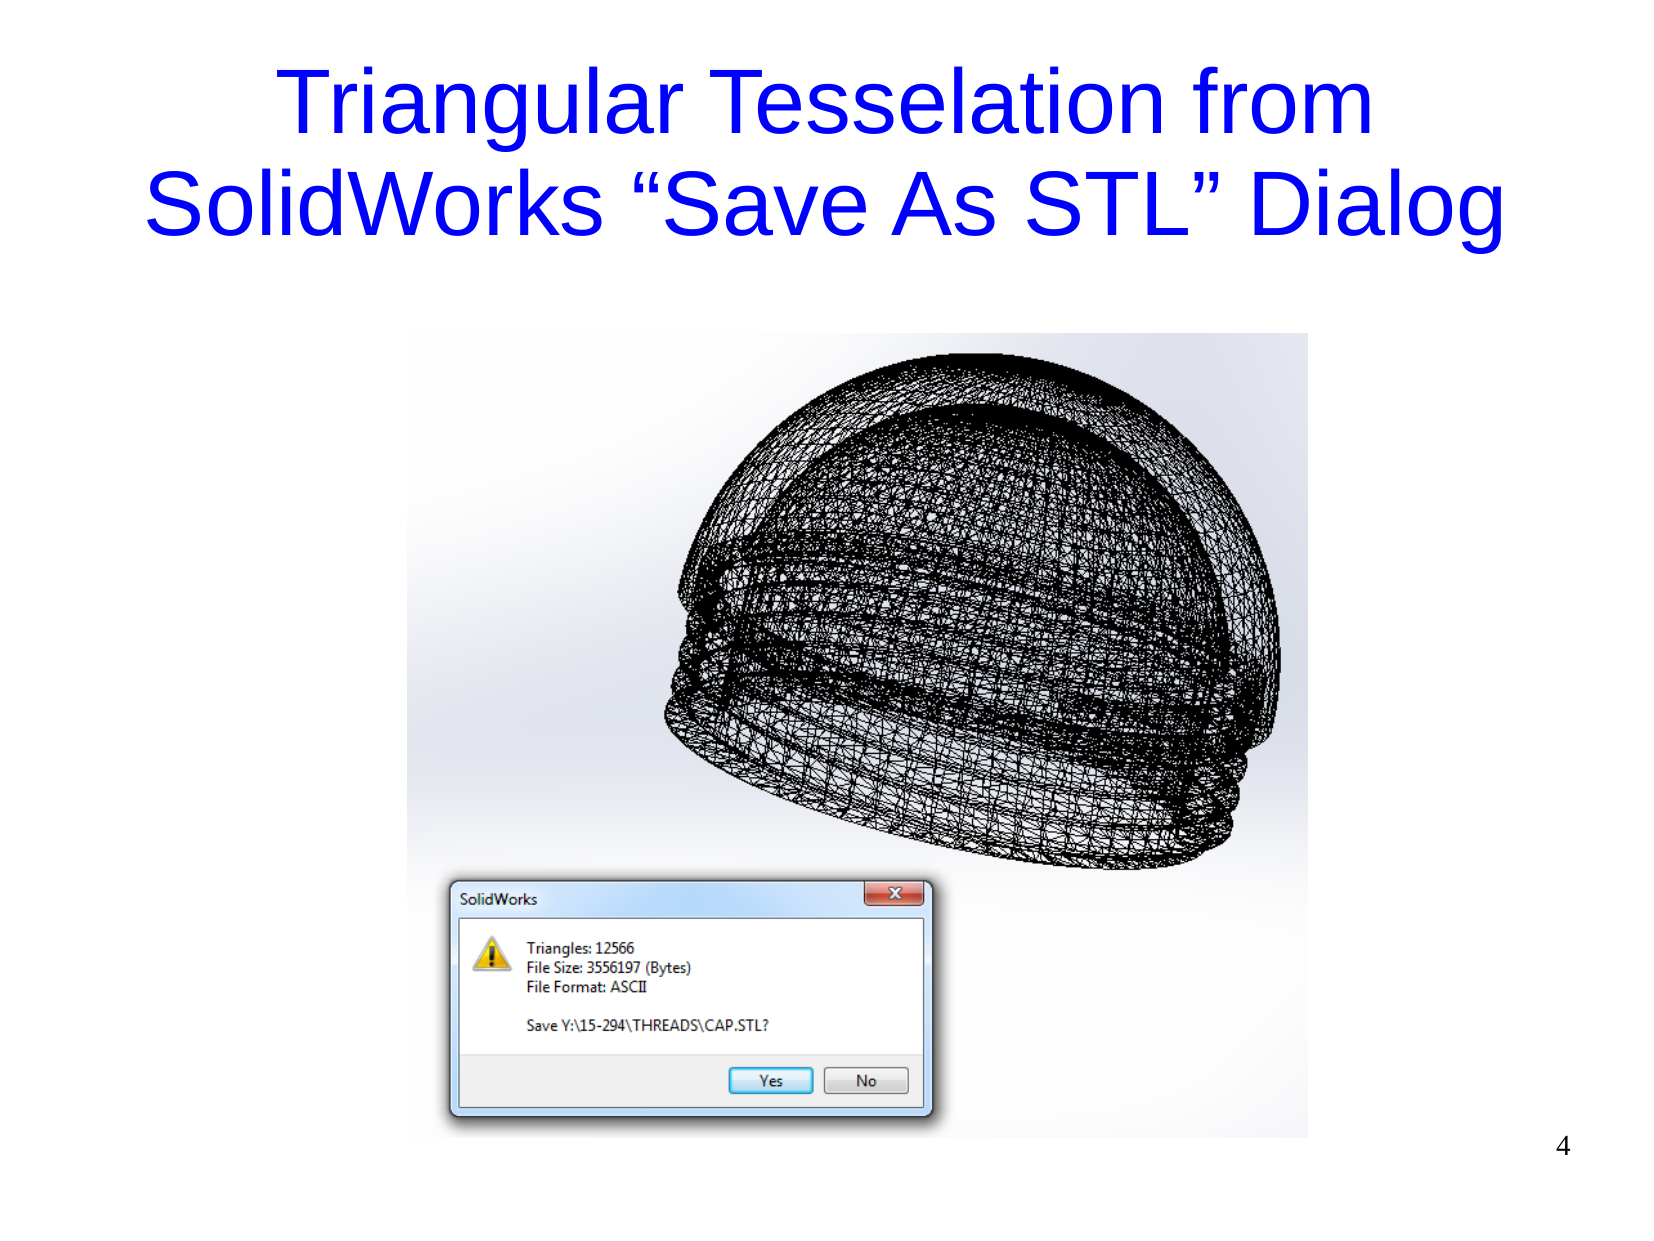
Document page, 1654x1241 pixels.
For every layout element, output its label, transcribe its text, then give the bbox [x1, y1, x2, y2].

picture [407, 333, 1308, 1138]
title Triangular Tesselation from SolidWorks “Save As STL” Dialog [82, 49, 1571, 257]
